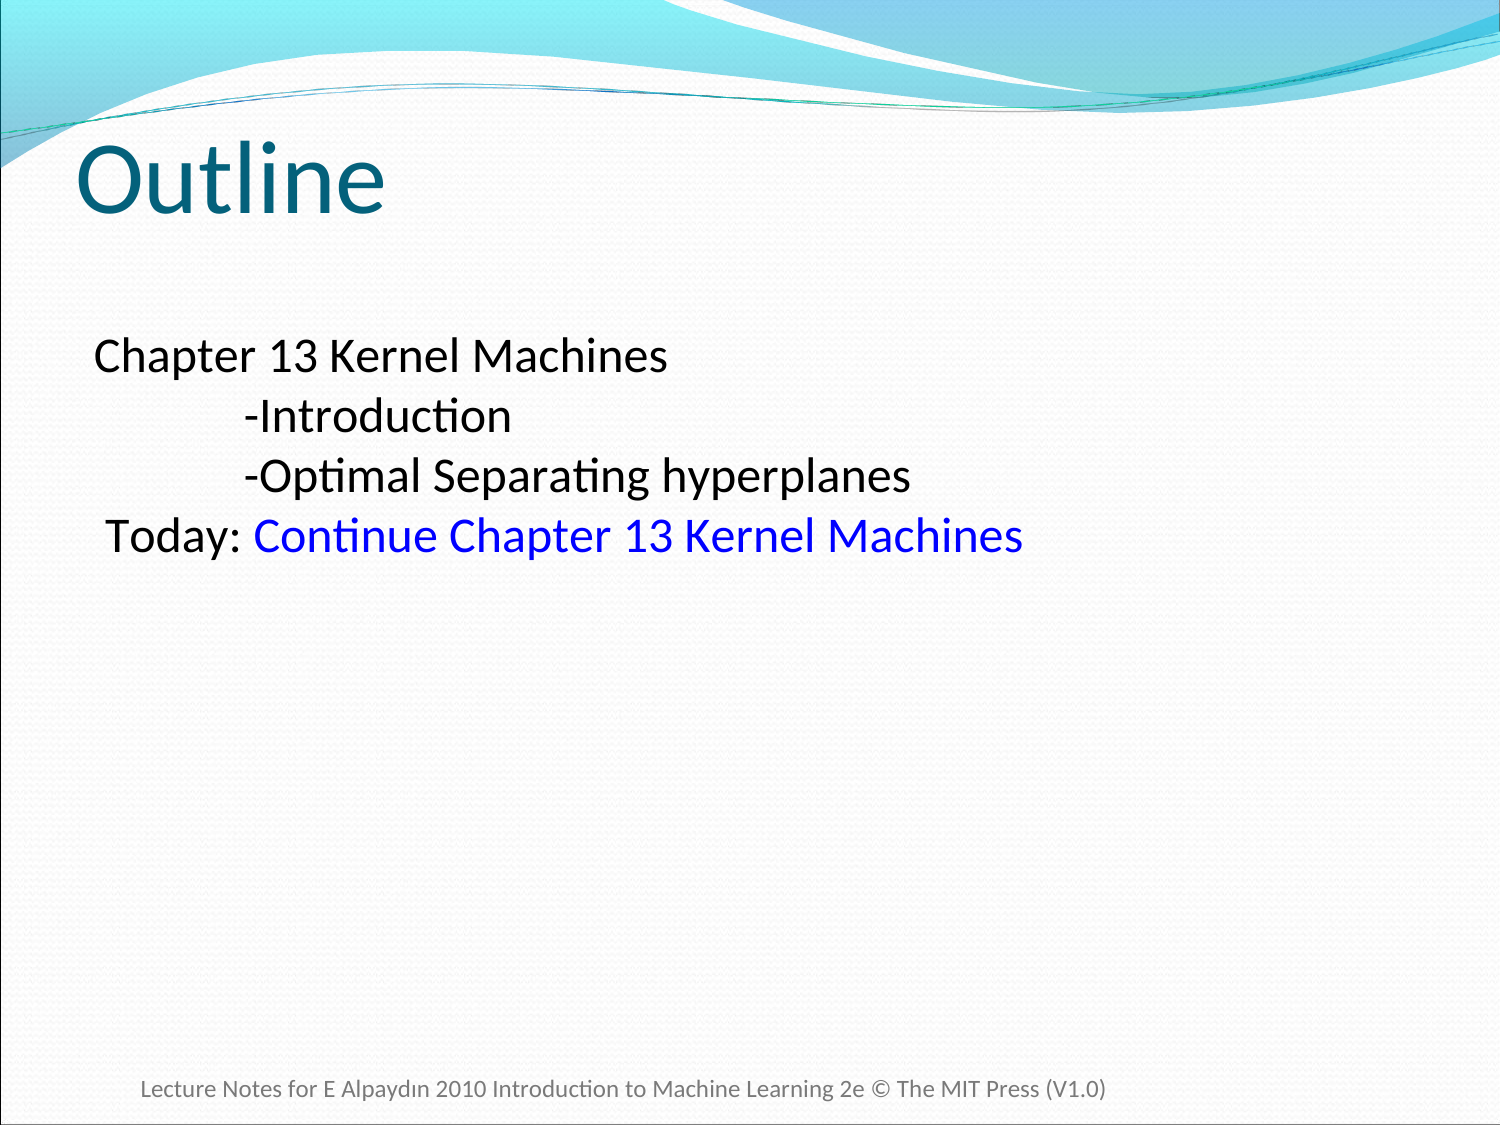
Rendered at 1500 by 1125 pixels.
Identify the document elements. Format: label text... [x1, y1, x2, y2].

text_box Lecture Notes for E Alpaydın 2010 Introduction to Machine Learning 2e © The MIT Press (V1.0) [140, 1054, 1219, 1103]
text_box Chapter 13 Kernel Machines -Introduction -Optimal Separating hyperplanes Today: Continue Chapter 13 Kernel Machines [79, 315, 1429, 1036]
picture [0, 0, 1500, 1125]
text_box Outline [75, 46, 1425, 234]
